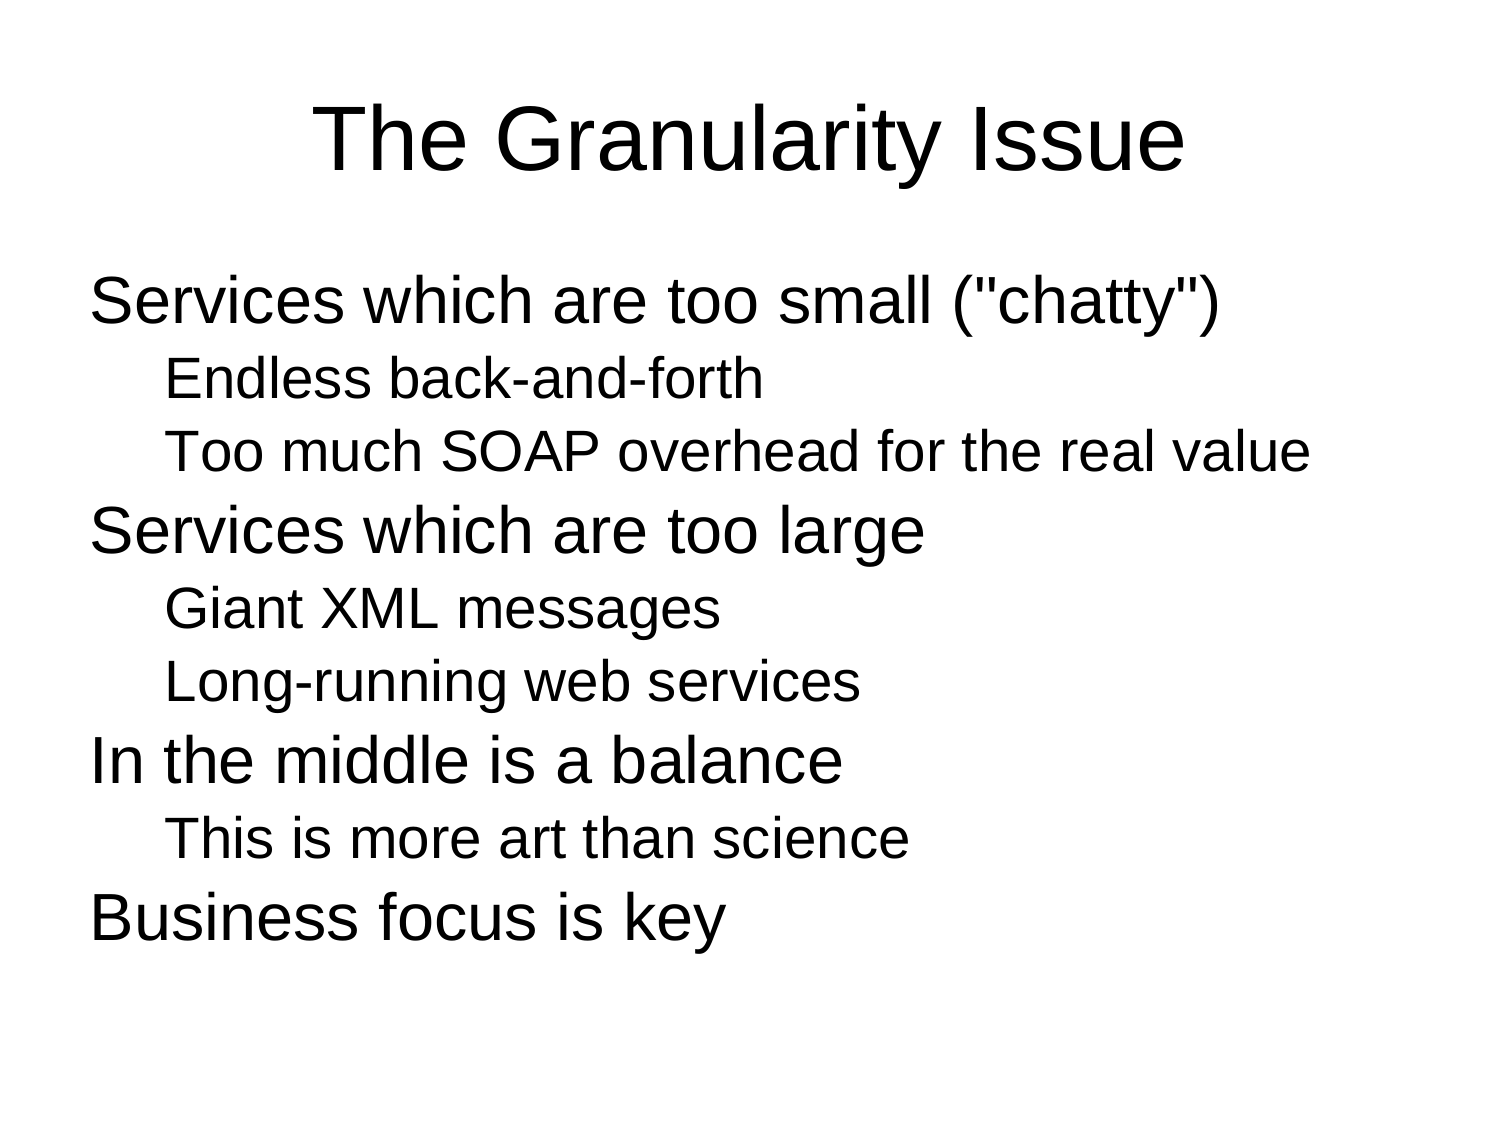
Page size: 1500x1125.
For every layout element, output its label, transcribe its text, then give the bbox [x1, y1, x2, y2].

title The Granularity Issue [75, 45, 1426, 233]
list Services which are too small ("chatty") Endless back-and-forth Too much SOAP overhead for the real value Services which are too large Giant XML messages Long-running web services In the middle is a balance This is more art than science Business focus is key [75, 262, 1426, 1006]
